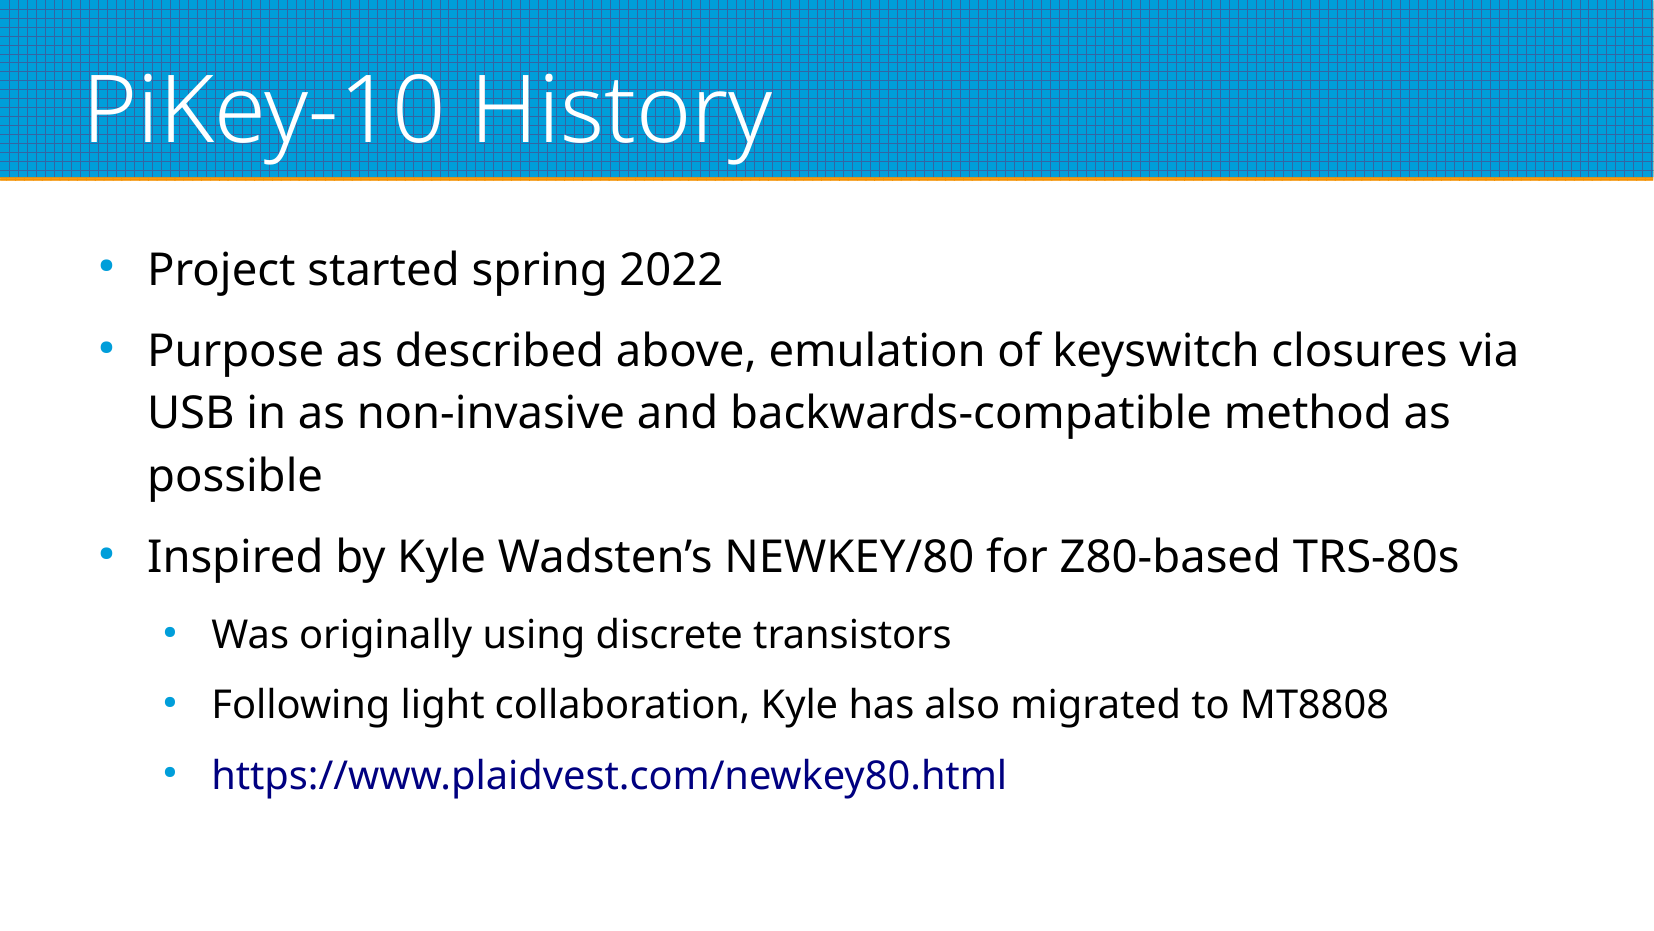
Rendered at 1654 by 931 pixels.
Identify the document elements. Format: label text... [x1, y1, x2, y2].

list Project started spring 2022 Purpose as described above, emulation of keyswitch closures via USB in as non-invasive and backwards-compatible method as possible Inspired by Kyle Wadsten’s NEWKEY/80 for Z80-based TRS-80s Was originally using discrete transistors Following light collaboration, Kyle has also migrated to MT8808 https://www.plaidvest.com/newkey80.html [82, 236, 1563, 811]
title PiKey-10 History [82, 14, 1571, 171]
